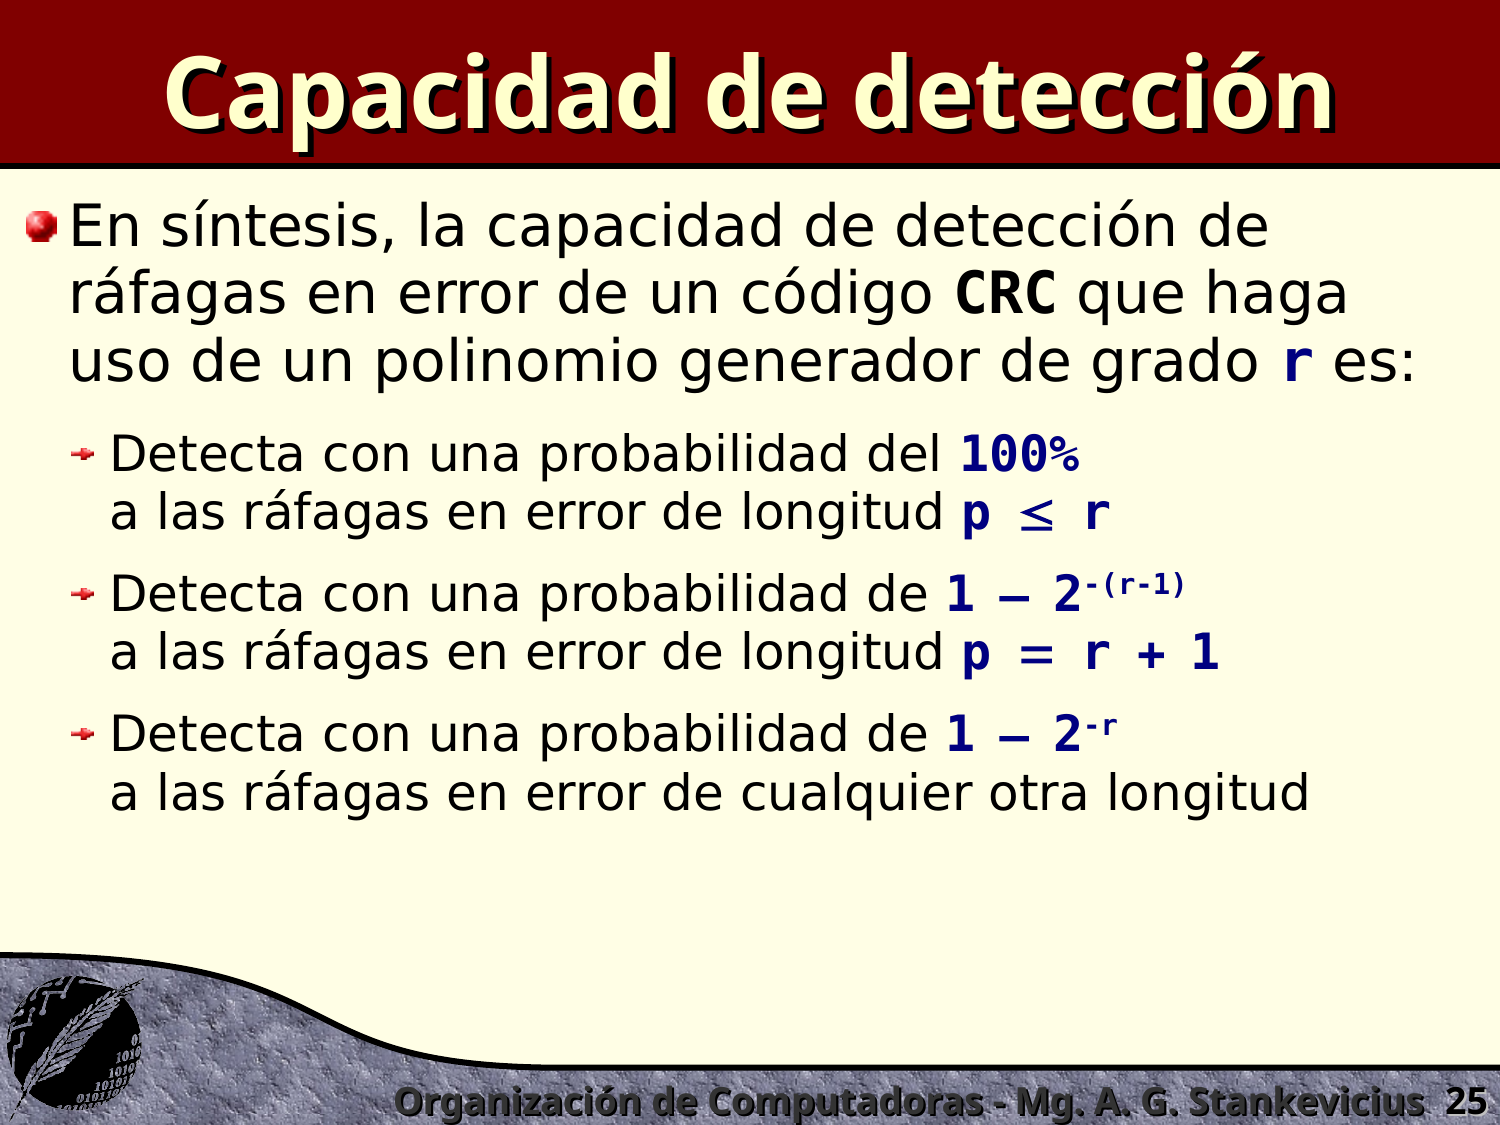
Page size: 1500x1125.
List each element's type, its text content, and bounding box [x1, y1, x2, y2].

picture [448, 1100, 455, 1110]
list En síntesis, la capacidad de detección de ráfagas en error de un código CRC que haga uso de un polinomio generador de grado r es: Detecta con una probabilidad del 100% a las ráfagas en error de longitud p ≤ r Detecta con una probabilidad de 1 – 2-(r-1) a las ráfagas en error de longitud p = r + 1 Detecta con una probabilidad de 1 – 2-r a las ráfagas en error de cualquier otra longitud [11, 192, 1486, 935]
picture [0, 959, 1500, 1125]
title Capacidad de detección [15, 5, 1485, 160]
picture [1058, 1100, 1065, 1110]
picture [802, 1100, 806, 1110]
